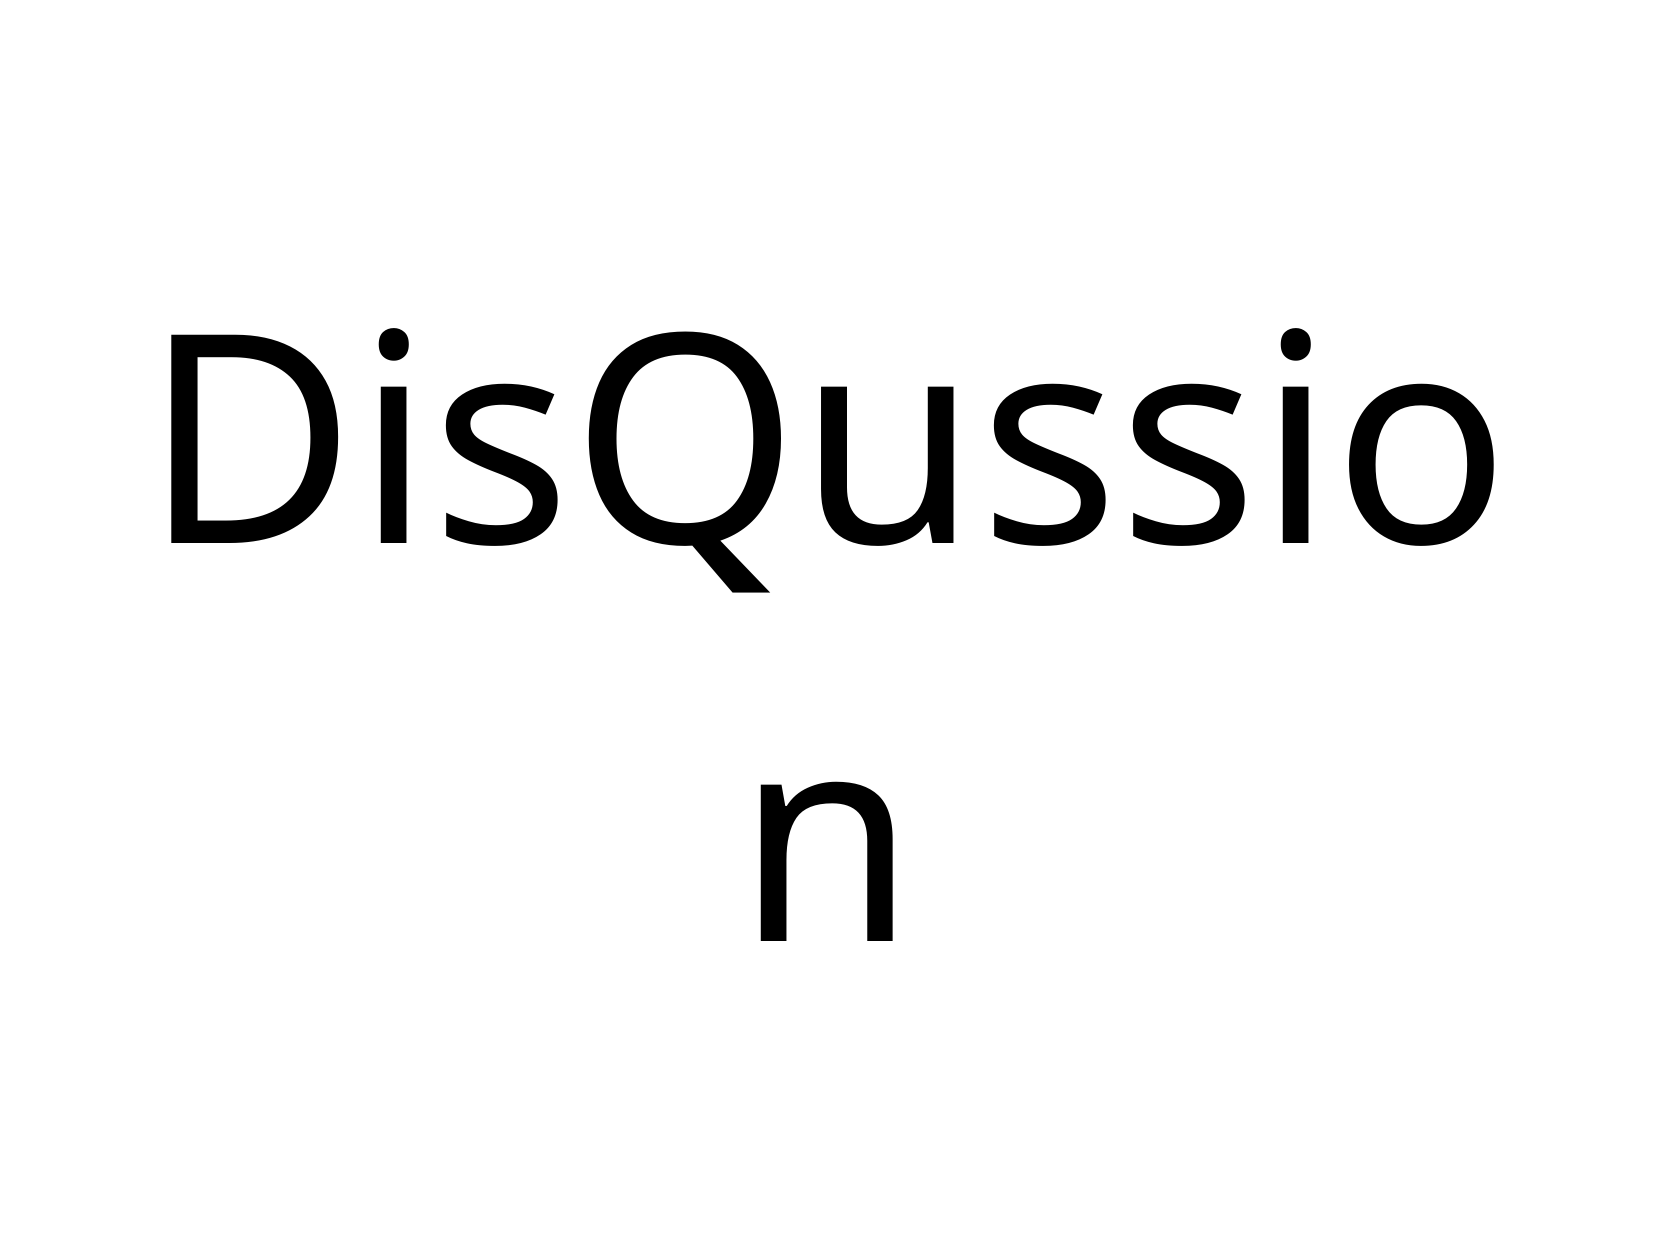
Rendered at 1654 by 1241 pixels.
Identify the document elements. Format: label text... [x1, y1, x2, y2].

text_box DisQussion [82, 456, 1571, 803]
